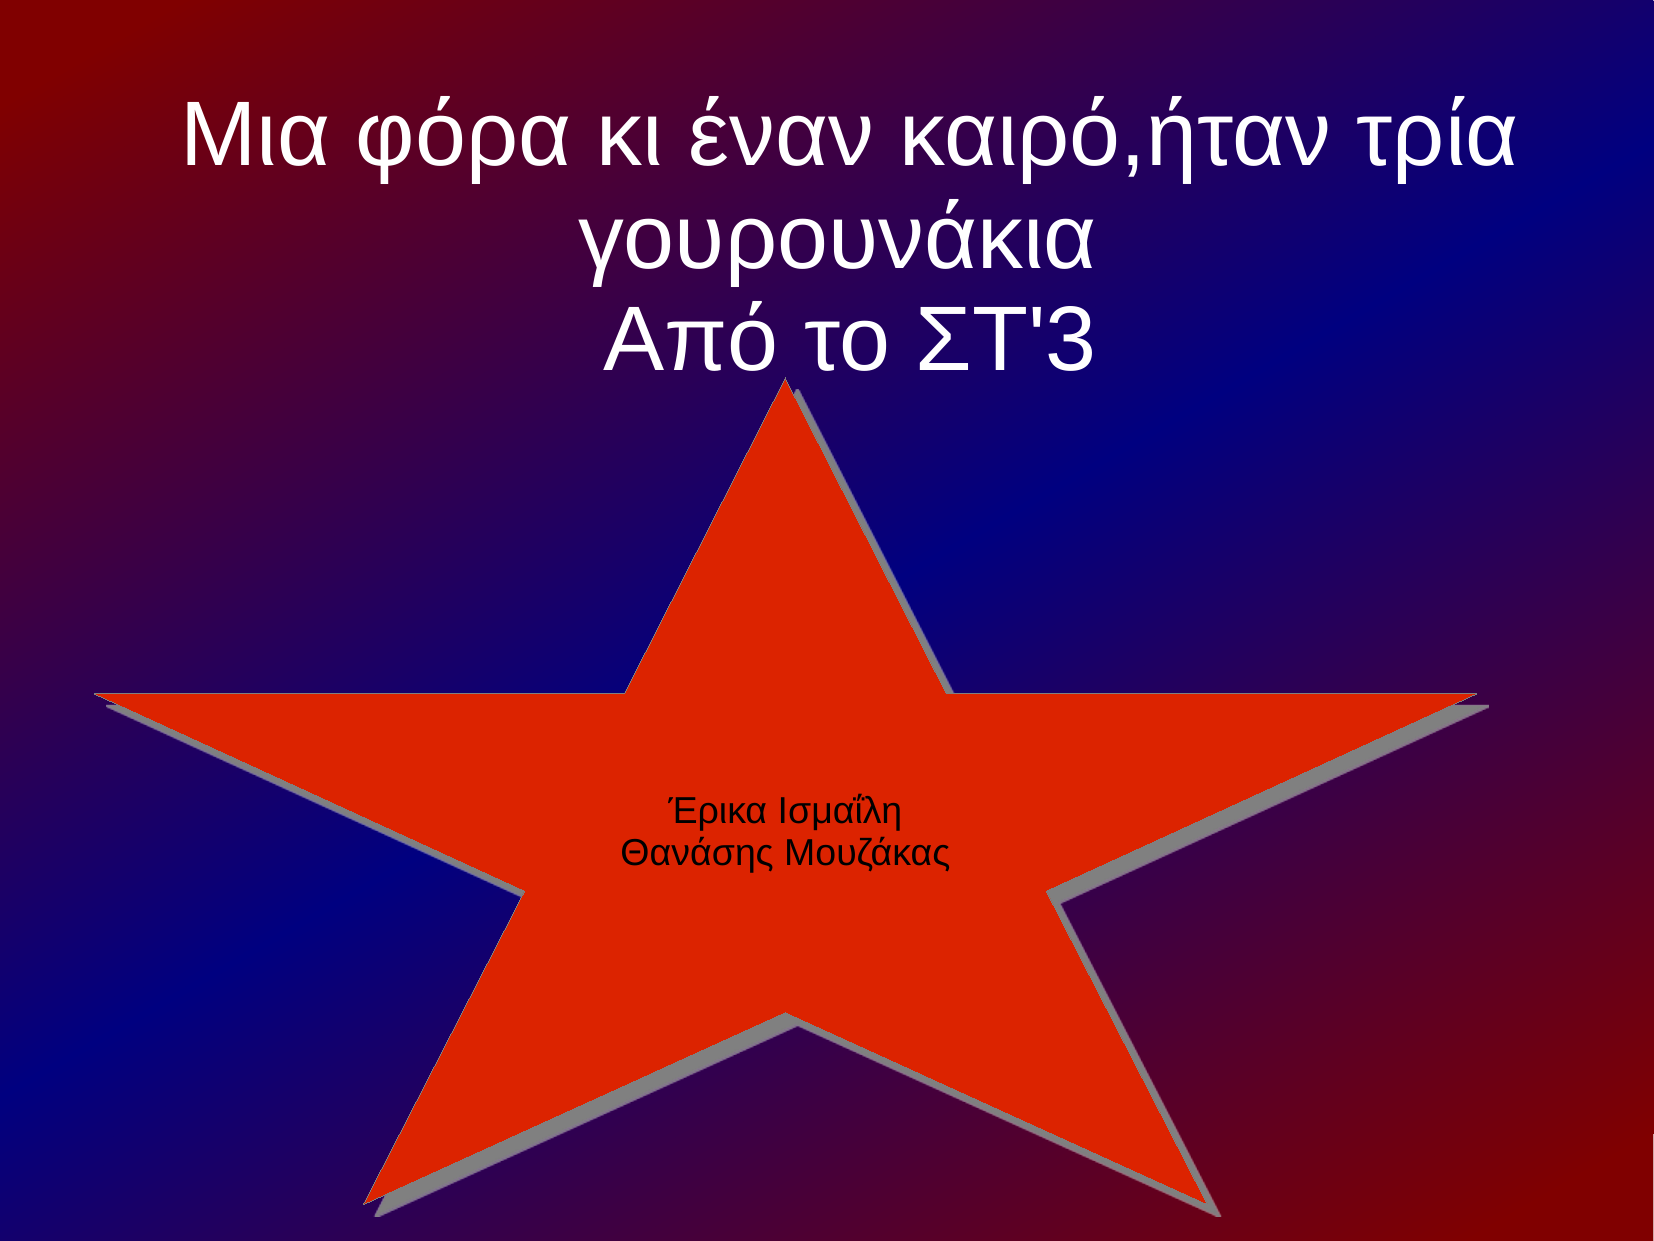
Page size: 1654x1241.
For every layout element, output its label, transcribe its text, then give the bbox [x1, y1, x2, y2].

title Μια φόρα κι έναν καιρό,ήταν τρία γουρουνάκια Από το ΣΤ'3 [106, 82, 1595, 391]
text_box Έρικα Ισμαΐλη Θανάσης Μουζάκας [94, 377, 1477, 1205]
